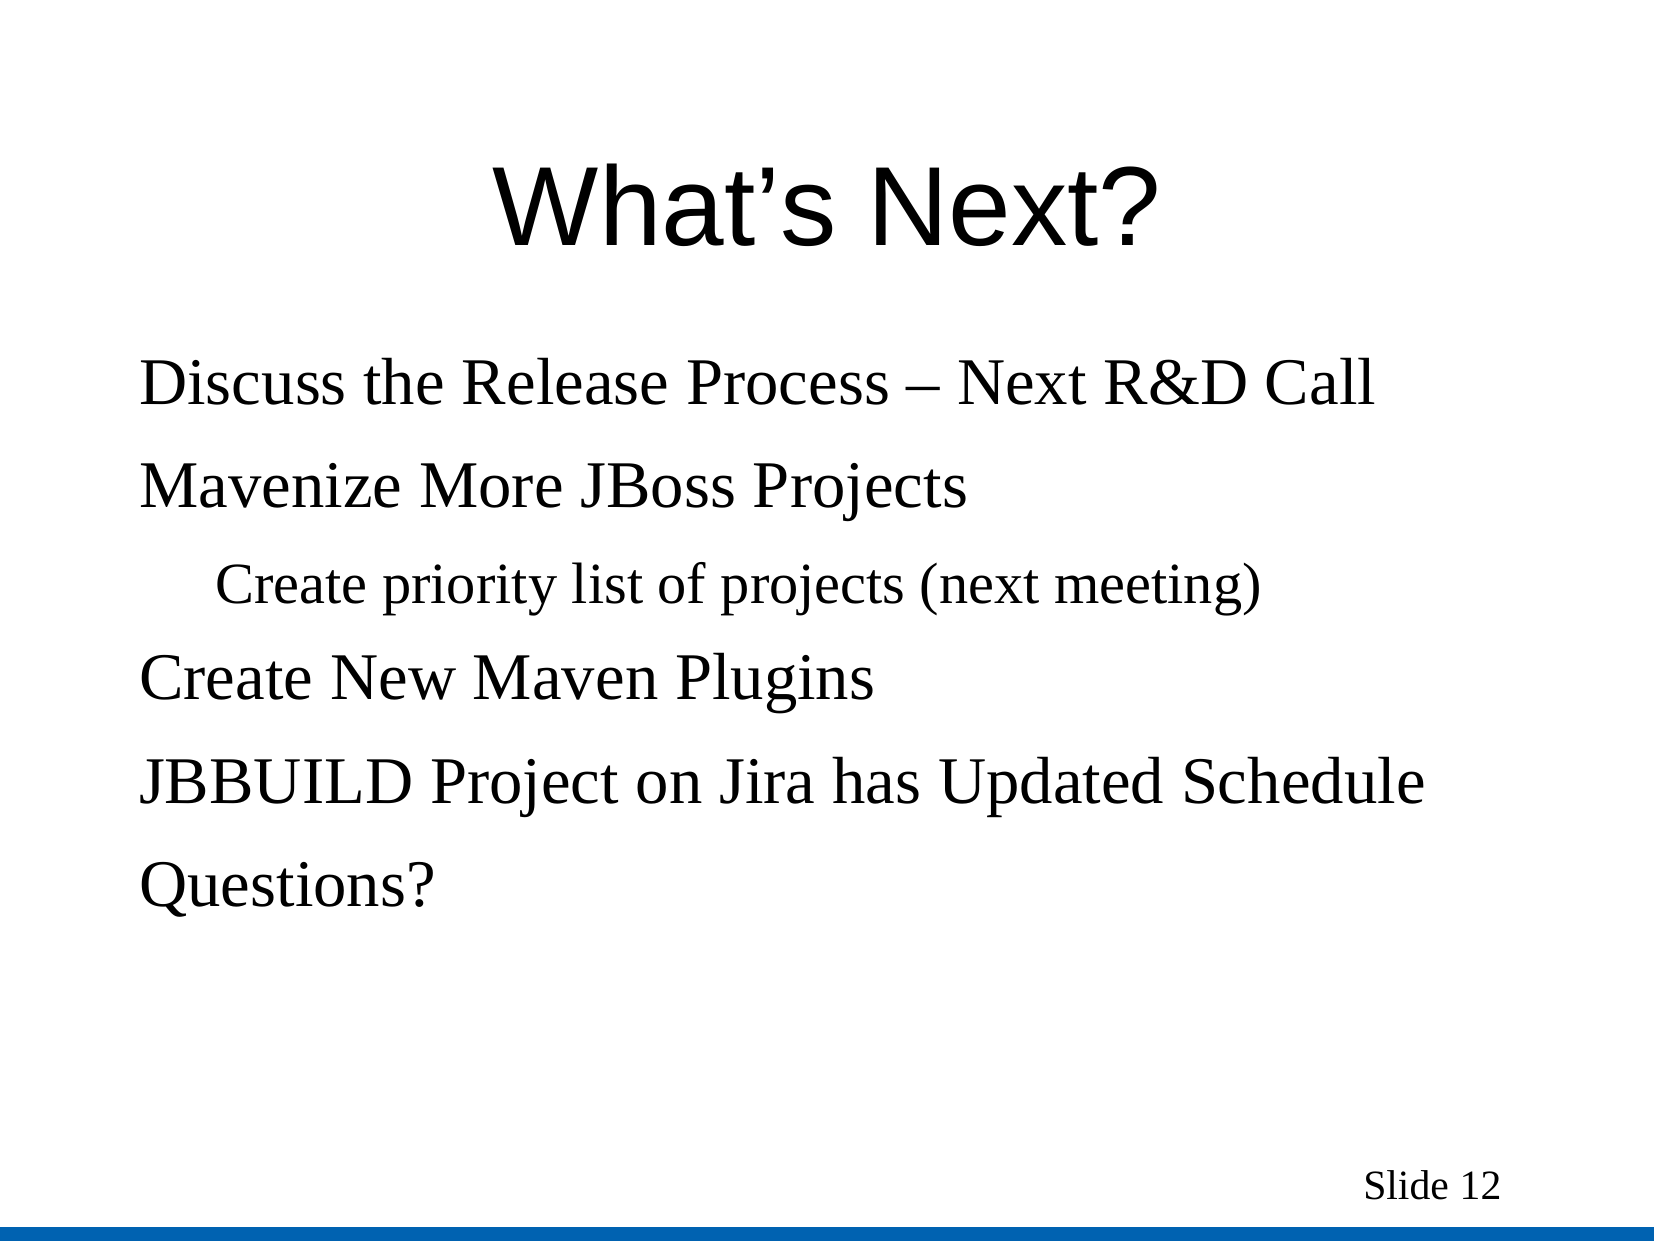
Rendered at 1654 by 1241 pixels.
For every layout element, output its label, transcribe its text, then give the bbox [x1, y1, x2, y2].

title What’s Next? [121, 102, 1533, 311]
list Discuss the Release Process – Next R&D Call Mavenize More JBoss Projects Create priority list of projects (next meeting) Create New Maven Plugins JBBUILD Project on Jira has Updated Schedule Questions? [121, 344, 1533, 1127]
